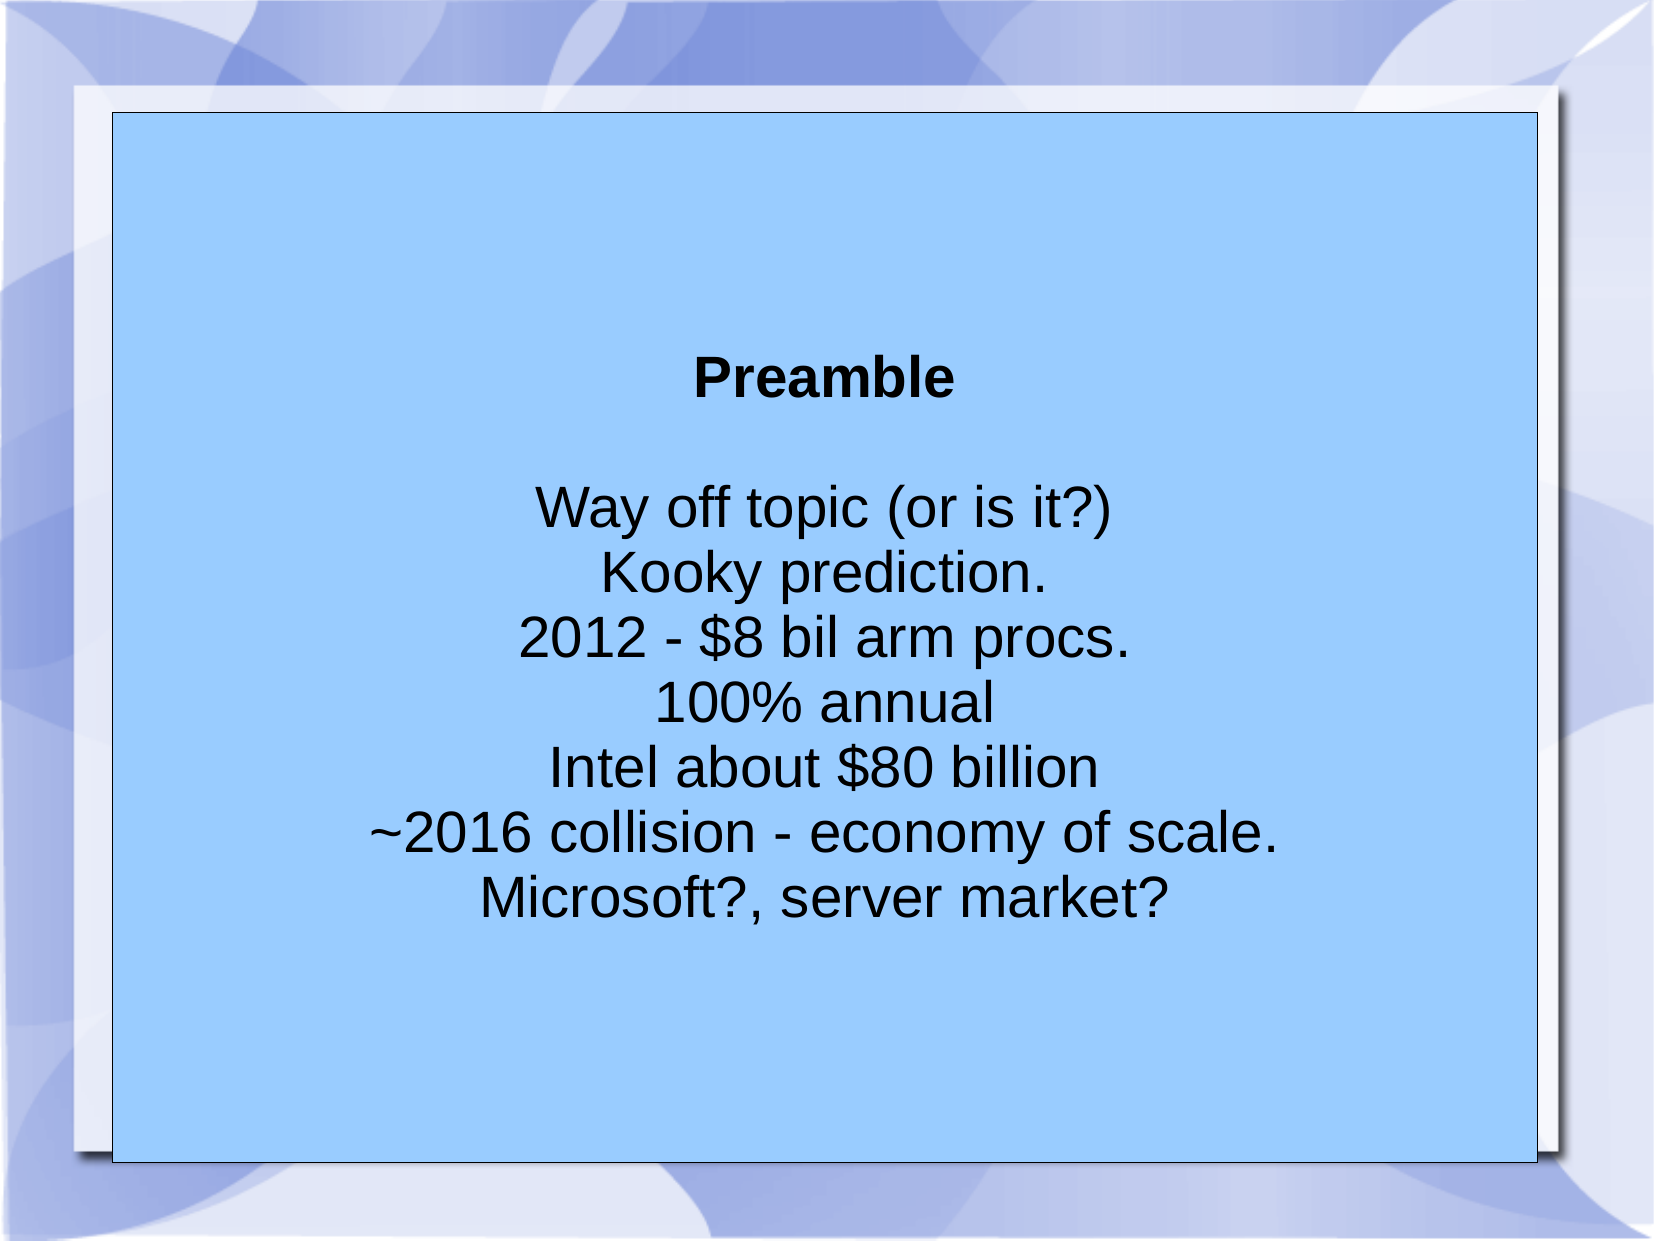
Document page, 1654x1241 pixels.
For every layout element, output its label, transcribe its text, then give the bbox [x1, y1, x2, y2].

text_box Preamble Way off topic (or is it?) Kooky prediction. 2012 - $8 bil arm procs. 100% annual Intel about $80 billion ~2016 collision - economy of scale. Microsoft?, server market? [112, 112, 1538, 1163]
picture [0, 0, 1654, 1241]
